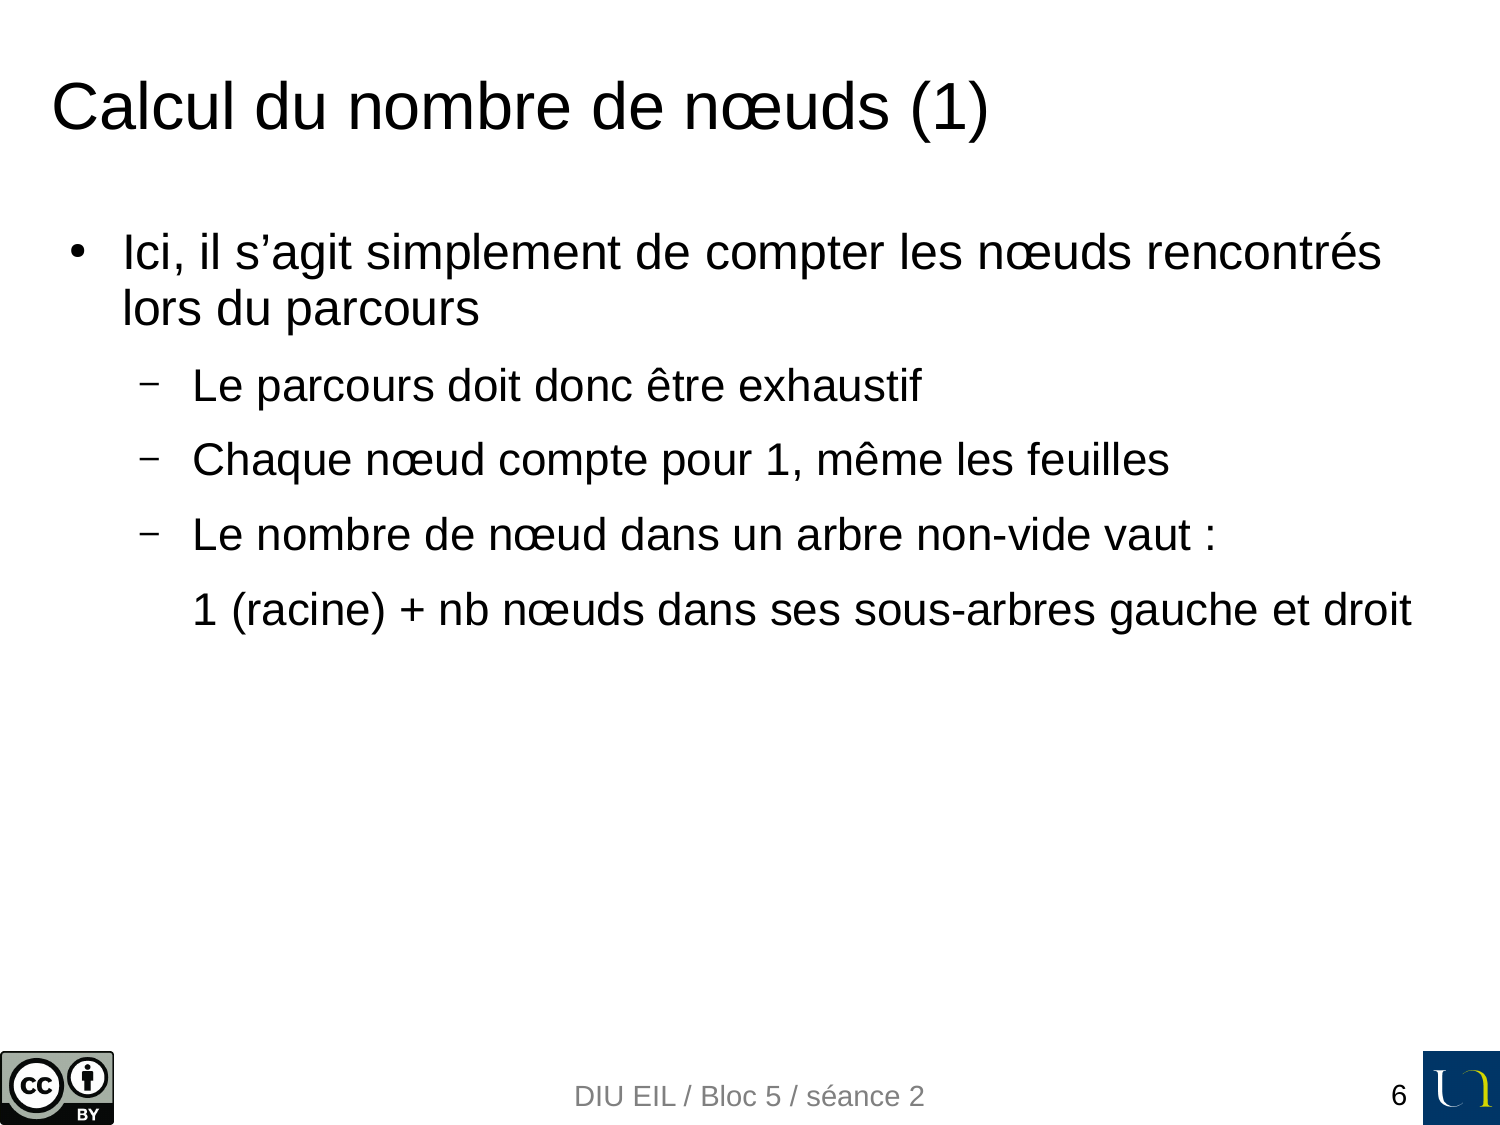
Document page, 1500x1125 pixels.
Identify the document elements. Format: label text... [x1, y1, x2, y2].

picture [0, 1051, 114, 1125]
list Ici, il s’agit simplement de compter les nœuds rencontrés lors du parcours Le parcours doit donc être exhaustif Chaque nœud compte pour 1, même les feuilles Le nombre de nœud dans un arbre non-vide vaut : 1 (racine) + nb nœuds dans ses sous-arbres gauche et droit [51, 224, 1449, 1052]
title Calcul du nombre de nœuds (1) [51, 44, 1449, 170]
picture [1417, 1051, 1500, 1125]
